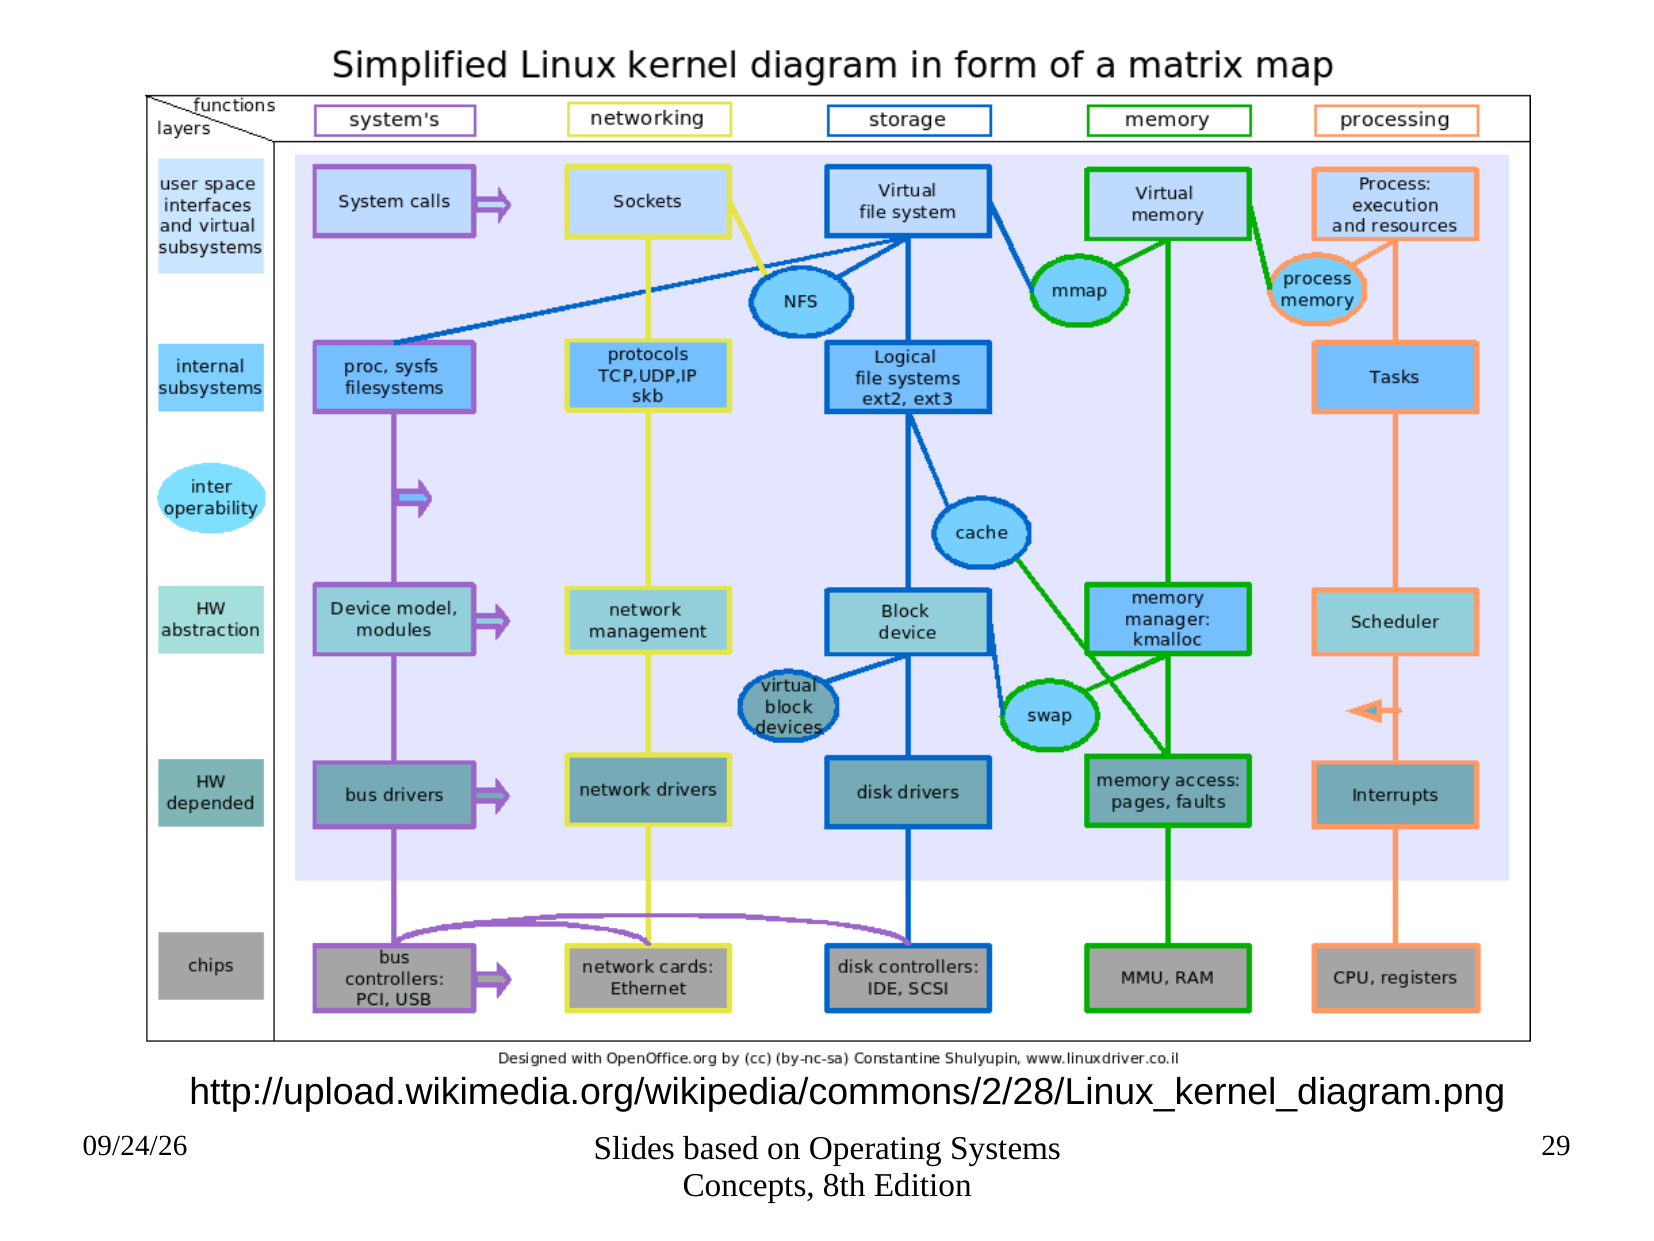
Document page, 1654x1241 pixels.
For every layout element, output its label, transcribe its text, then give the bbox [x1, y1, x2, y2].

picture [145, 37, 1531, 1073]
text_box http://upload.wikimedia.org/wikipedia/commons/2/28/Linux_kernel_diagram.png [174, 1062, 1519, 1120]
